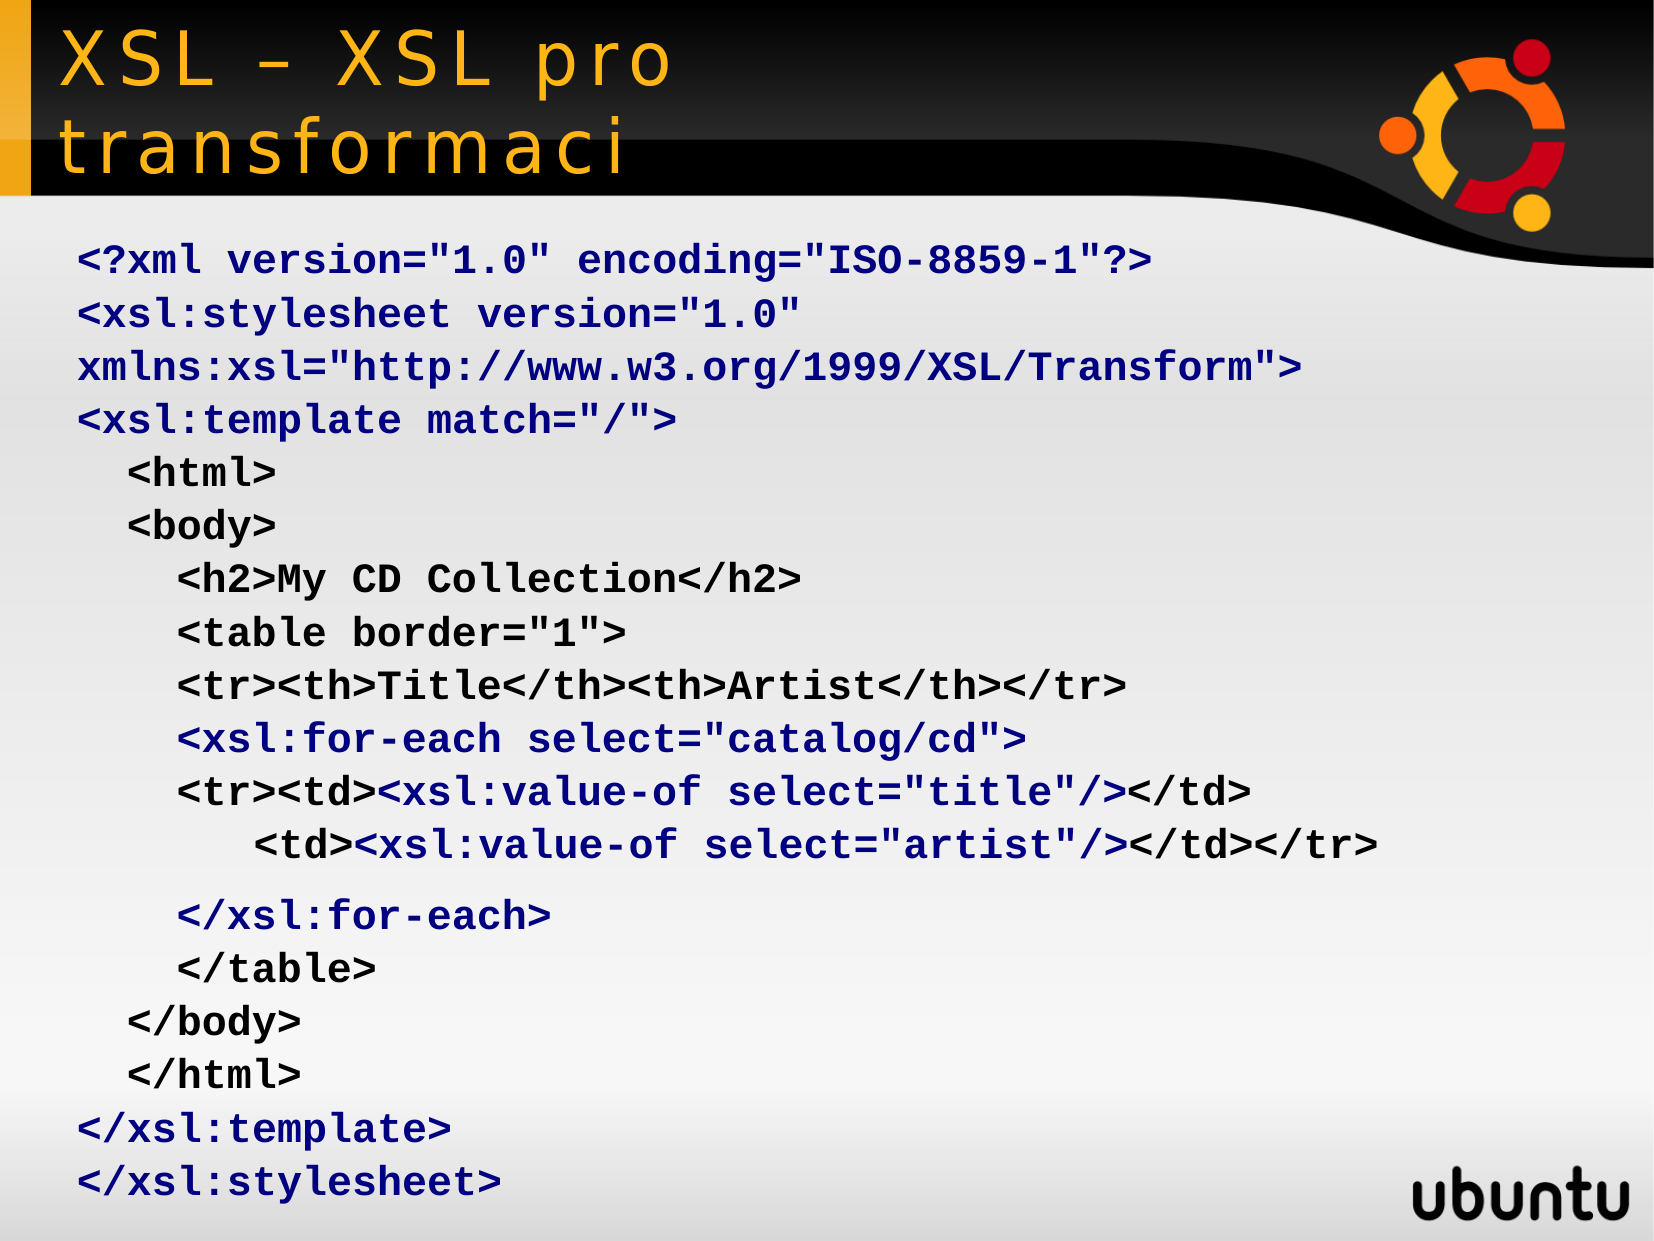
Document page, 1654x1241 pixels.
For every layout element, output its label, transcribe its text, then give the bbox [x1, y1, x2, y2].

picture [0, 0, 1654, 1241]
title XSL – XSL pro transformaci [59, 16, 1270, 191]
list <?xml version="1.0" encoding="ISO-8859-1"?> <xsl:stylesheet version="1.0" xmlns:xsl="http://www.w3.org/1999/XSL/Transform"> <xsl:template match="/"> <html> <body> <h2>My CD Collection</h2> <table border="1"> <tr><th>Title</th><th>Artist</th></tr> <xsl:for-each select="catalog/cd"> <tr><td><xsl:value-of select="title"/></td> <td><xsl:value-of select="artist"/></td></tr> </xsl:for-each> </table> </body> </html> </xsl:template> </xsl:stylesheet> [59, 239, 1548, 1208]
